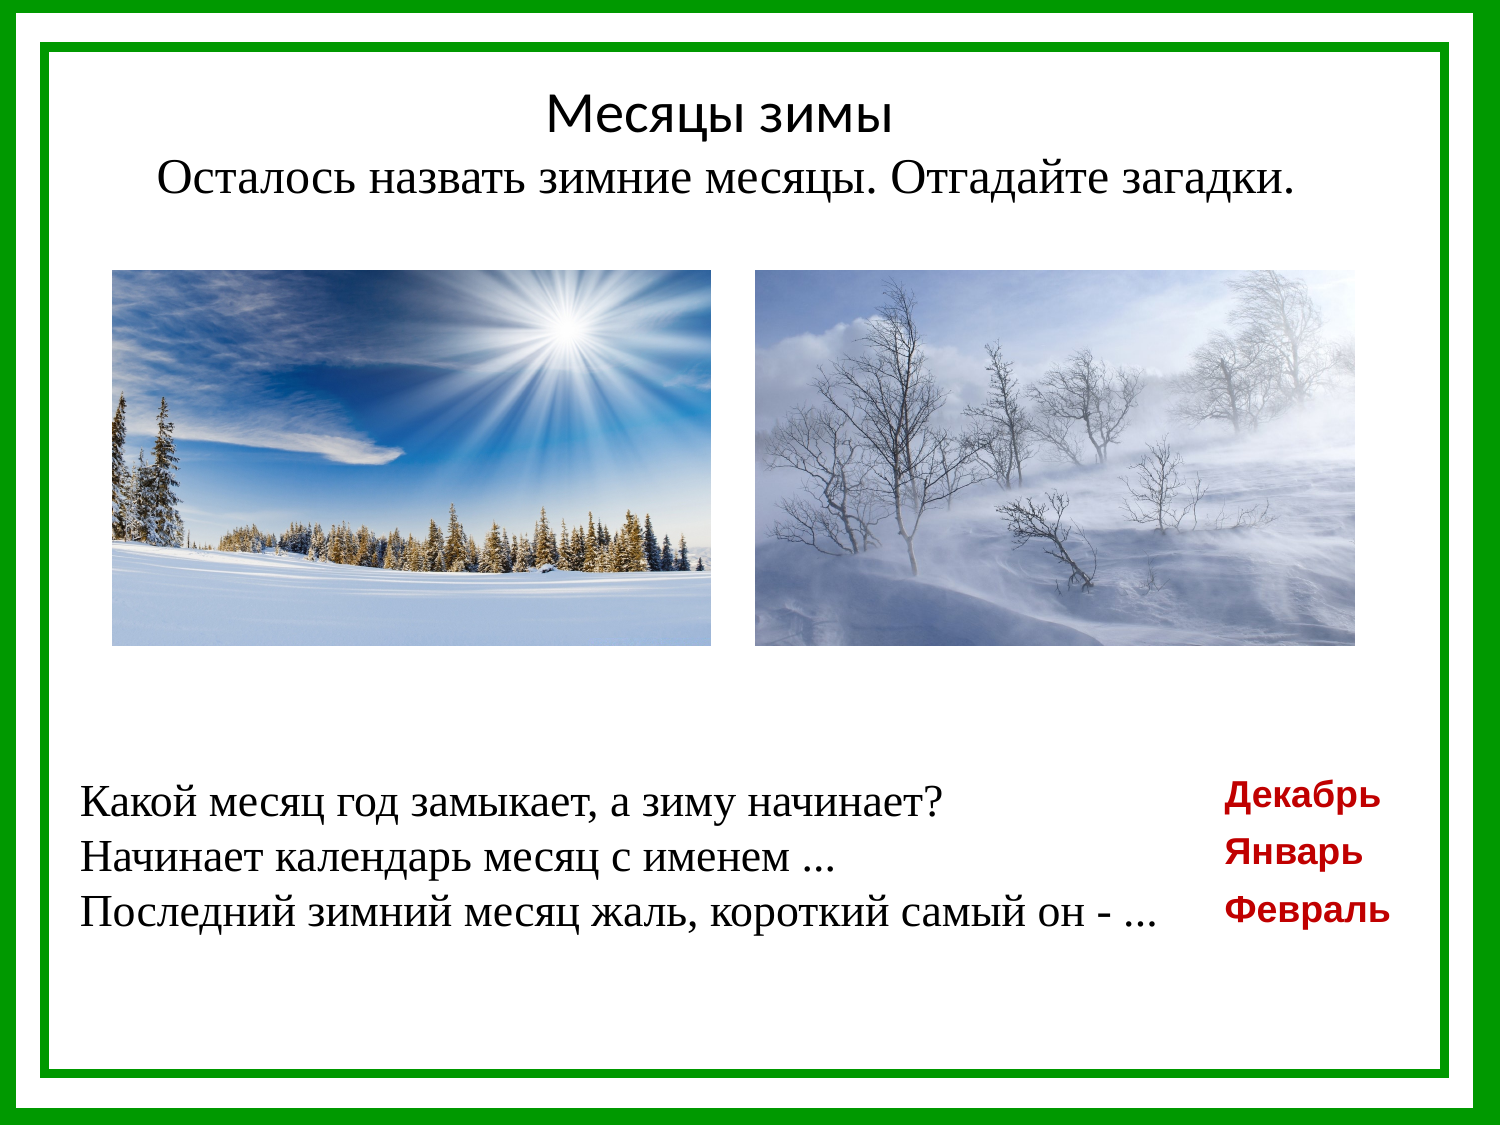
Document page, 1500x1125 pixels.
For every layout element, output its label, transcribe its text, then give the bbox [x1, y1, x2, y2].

text_box Какой месяц год замыкает, а зиму начинает? Начинает календарь месяц с именем ... Последний зимний месяц жаль, короткий самый он - ... [65, 763, 1388, 943]
picture [755, 270, 1355, 646]
text_box Декабрь Январь Февраль [1209, 761, 1409, 939]
picture [112, 270, 711, 646]
text_box Месяцы зимы Осталось назвать зимние месяцы. Отгадайте загадки. [76, 66, 1377, 213]
